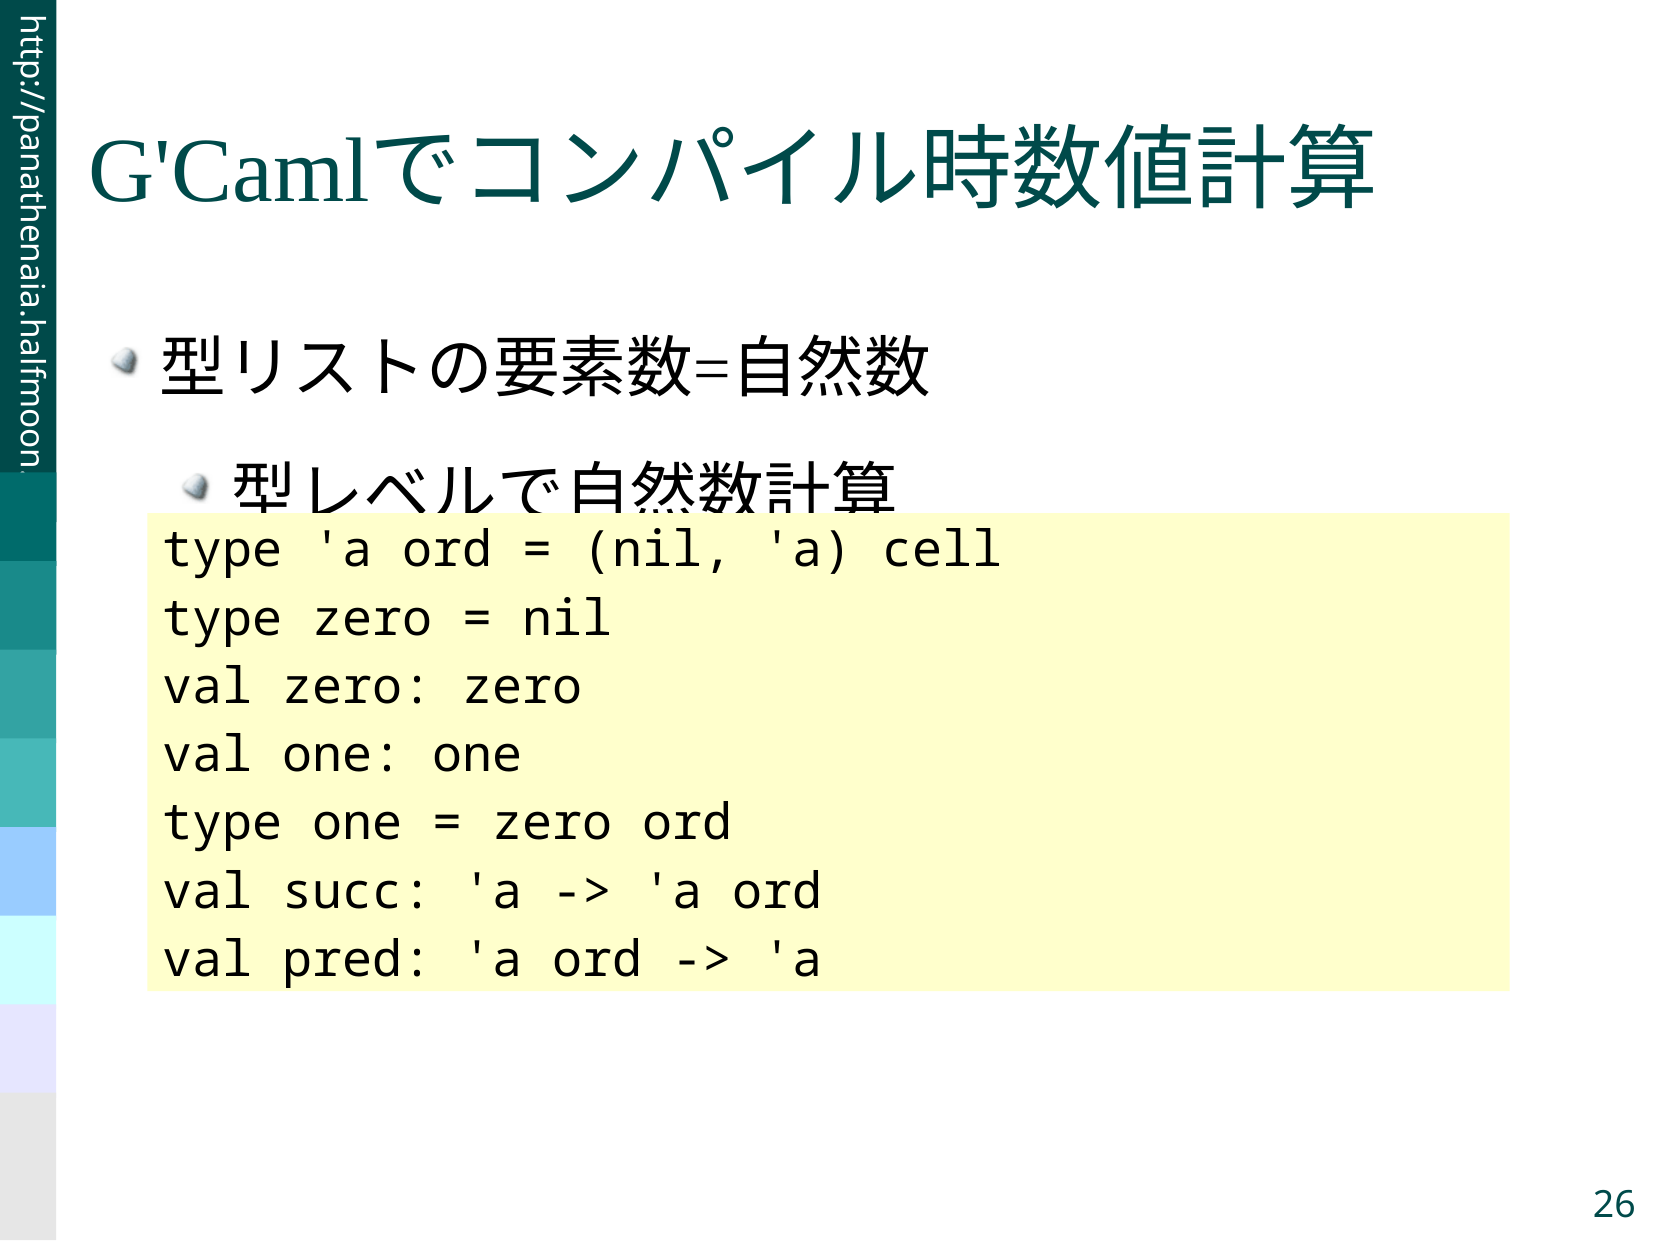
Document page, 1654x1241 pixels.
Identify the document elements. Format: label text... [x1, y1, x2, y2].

text_box type 'a ord = (nil, 'a) cell type zero = nil val zero: zero val one: one type one = zero ord val succ: 'a -> 'a ord val pred: 'a ord -> 'a [147, 513, 1510, 867]
title G'Camlでコンパイル時数値計算 [88, 57, 1577, 265]
list 型リストの要素数=自然数 型レベルで自然数計算 [88, 313, 1577, 1133]
